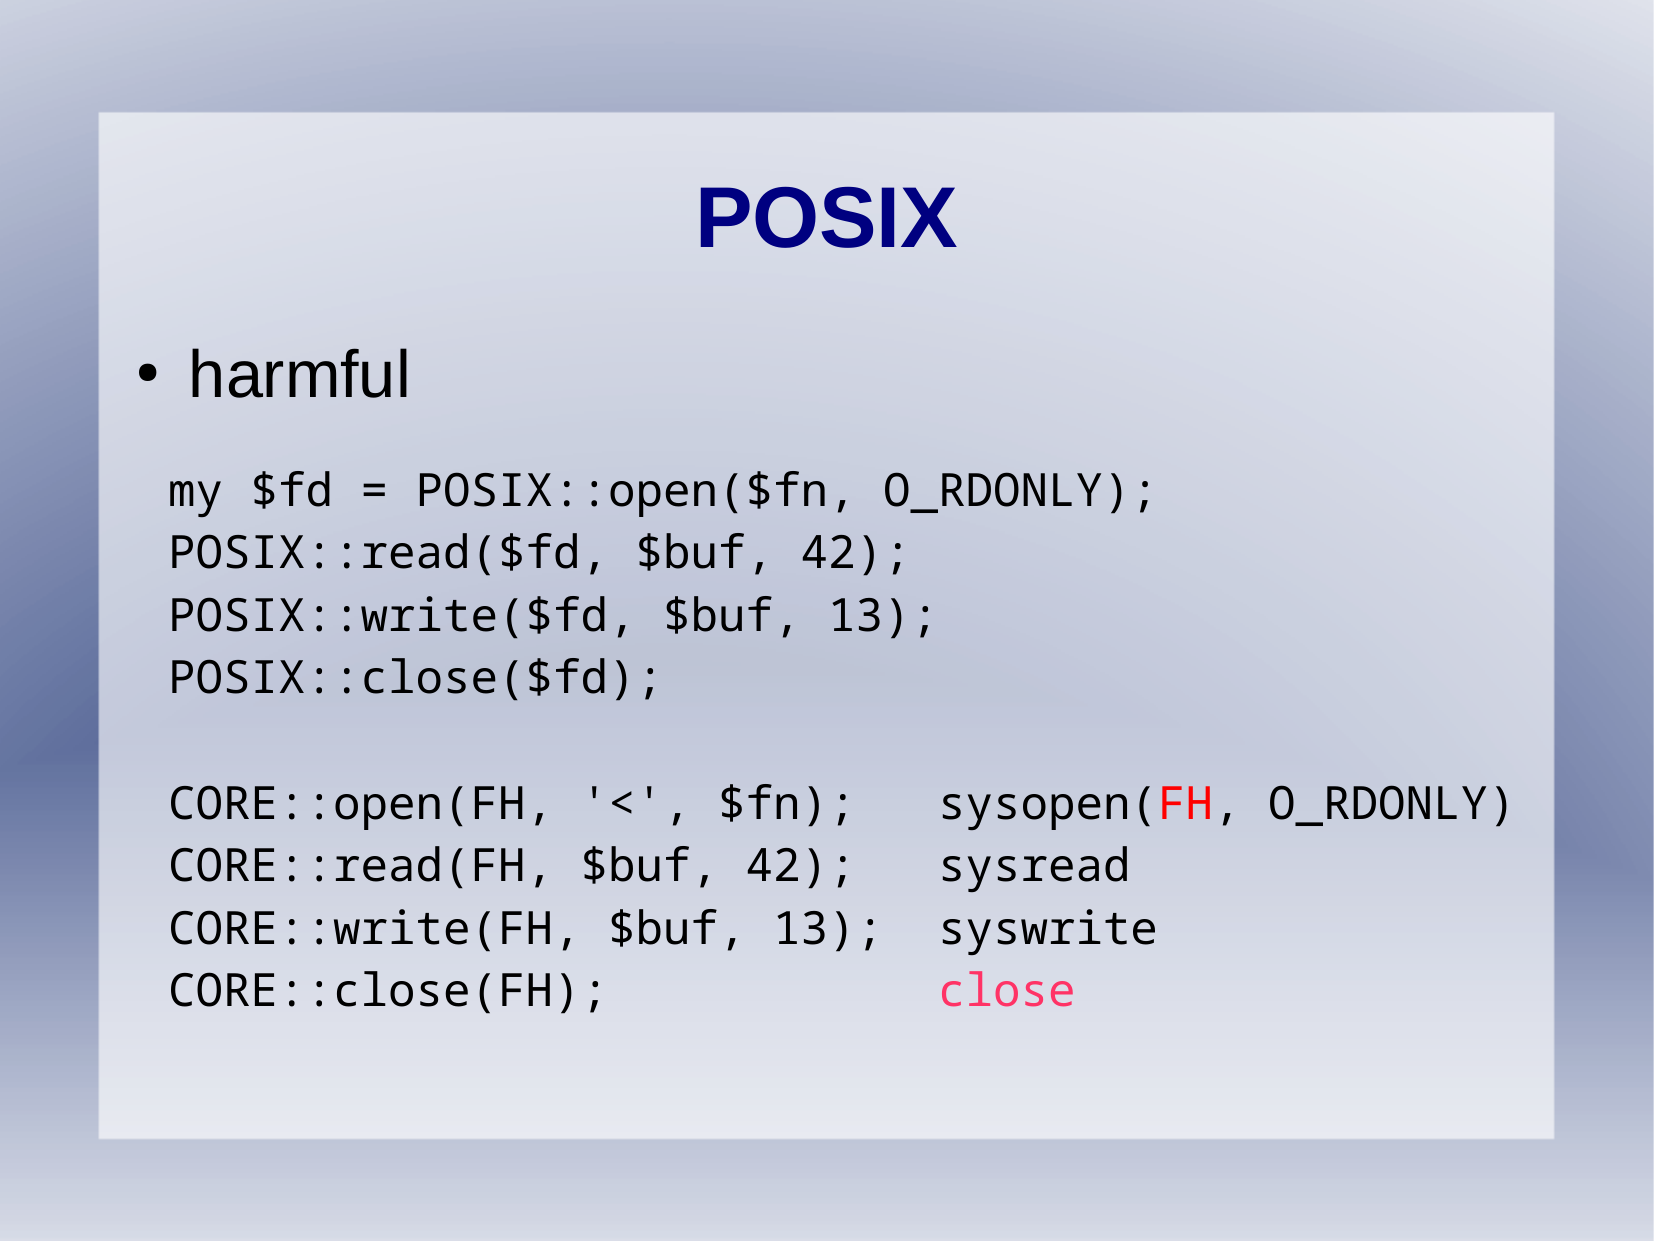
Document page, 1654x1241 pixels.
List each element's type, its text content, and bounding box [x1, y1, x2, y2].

list harmful [118, 336, 1506, 1156]
text_box my $fd = POSIX::open($fn, O_RDONLY); POSIX::read($fd, $buf, 42); POSIX::write($fd, $buf, 13); POSIX::close($fd); CORE::open(FH, '<', $fn); sysopen(FH, O_RDONLY) CORE::read(FH, $buf, 42); sysread CORE::write(FH, $buf, 13); syswrite CORE::close(FH); close [153, 450, 1531, 942]
title POSIX [118, 114, 1536, 322]
picture [0, 0, 1654, 1241]
